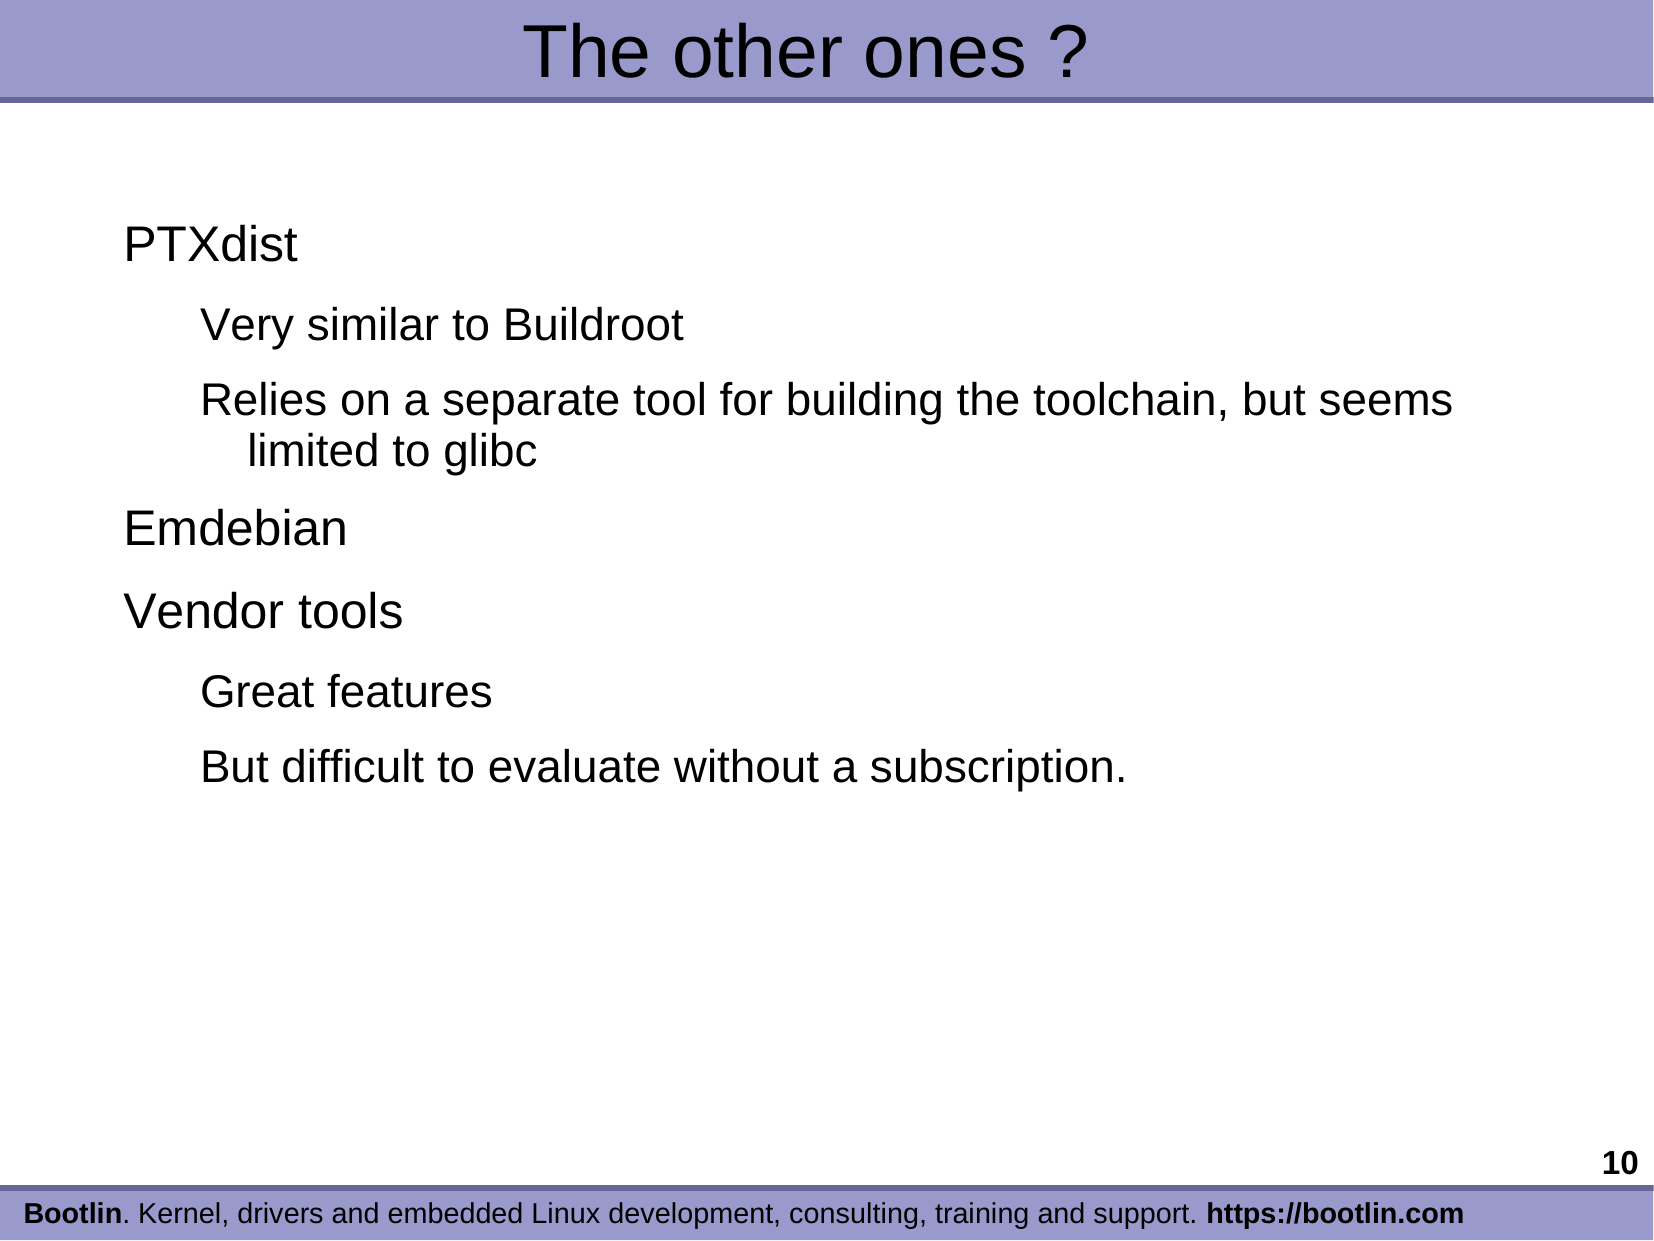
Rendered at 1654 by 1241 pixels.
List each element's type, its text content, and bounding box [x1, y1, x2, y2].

title The other ones ? [60, 4, 1551, 98]
list PTXdist Very similar to Buildroot Relies on a separate tool for building the toolchain, but seems limited to glibc Emdebian Vendor tools Great features But difficult to evaluate without a subscription. [105, 216, 1518, 1066]
